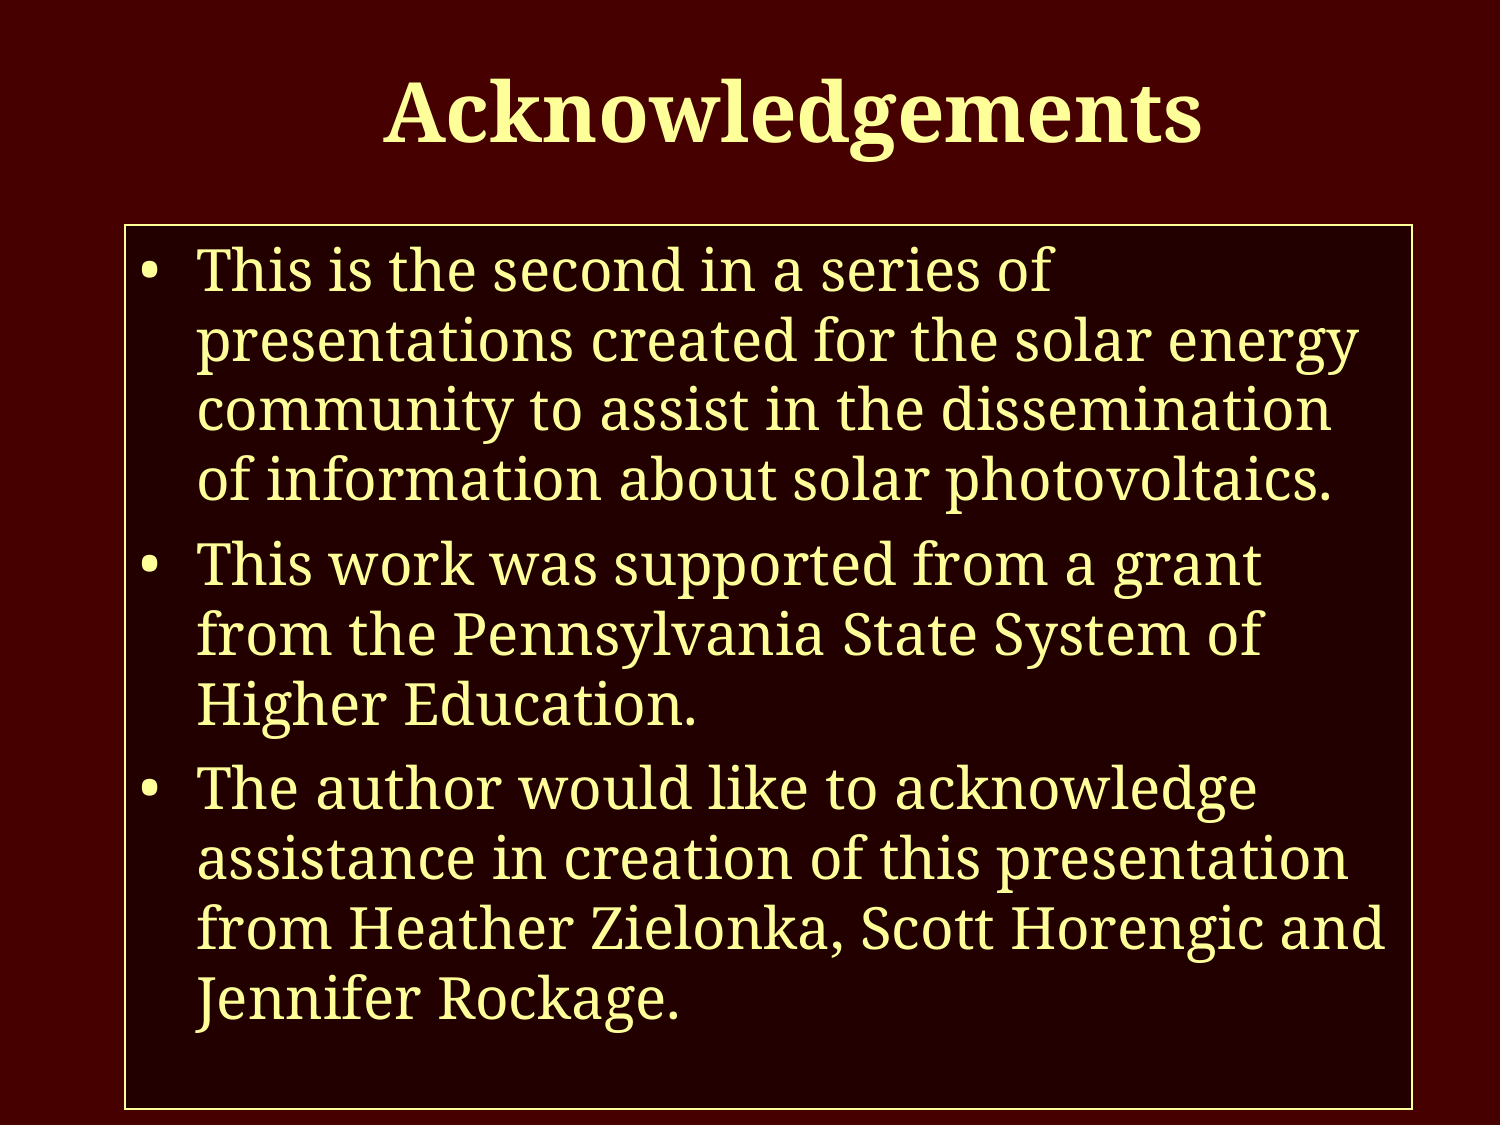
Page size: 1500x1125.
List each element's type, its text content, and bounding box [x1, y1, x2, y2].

title Acknowledgements [225, 50, 1363, 168]
list This is the second in a series of presentations created for the solar energy community to assist in the dissemination of information about solar photovoltaics. This work was supported from a grant from the Pennsylvania State System of Higher Education. The author would like to acknowledge assistance in creation of this presentation from Heather Zielonka, Scott Horengic and Jennifer Rockage. [124, 224, 1413, 1110]
